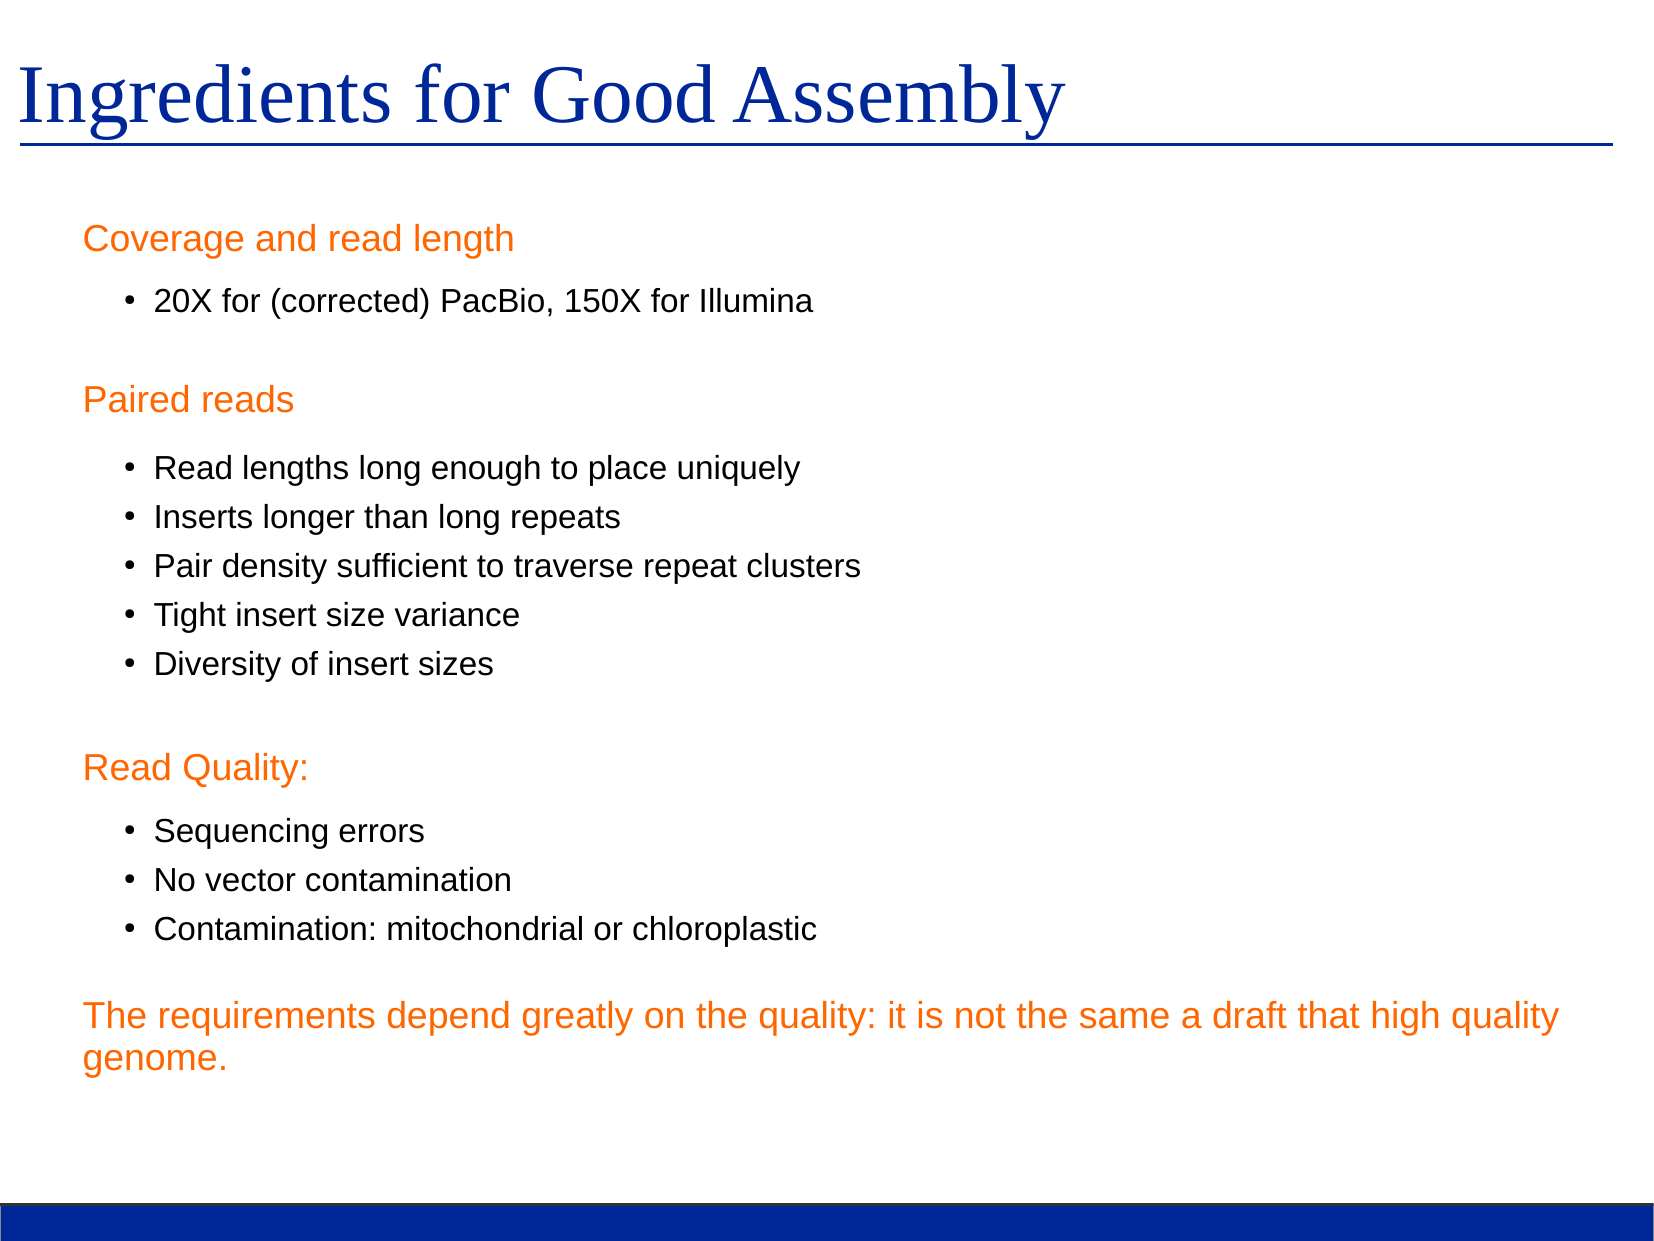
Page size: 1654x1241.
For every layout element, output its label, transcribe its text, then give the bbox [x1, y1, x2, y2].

title Ingredients for Good Assembly [17, 0, 1589, 198]
list Coverage and read length 20X for (corrected) PacBio, 150X for Illumina Paired reads Read lengths long enough to place uniquely Inserts longer than long repeats Pair density sufficient to traverse repeat clusters Tight insert size variance Diversity of insert sizes Read Quality: Sequencing errors No vector contamination Contamination: mitochondrial or chloroplastic The requirements depend greatly on the quality: it is not the same a draft that high quality genome. [82, 217, 1571, 1109]
